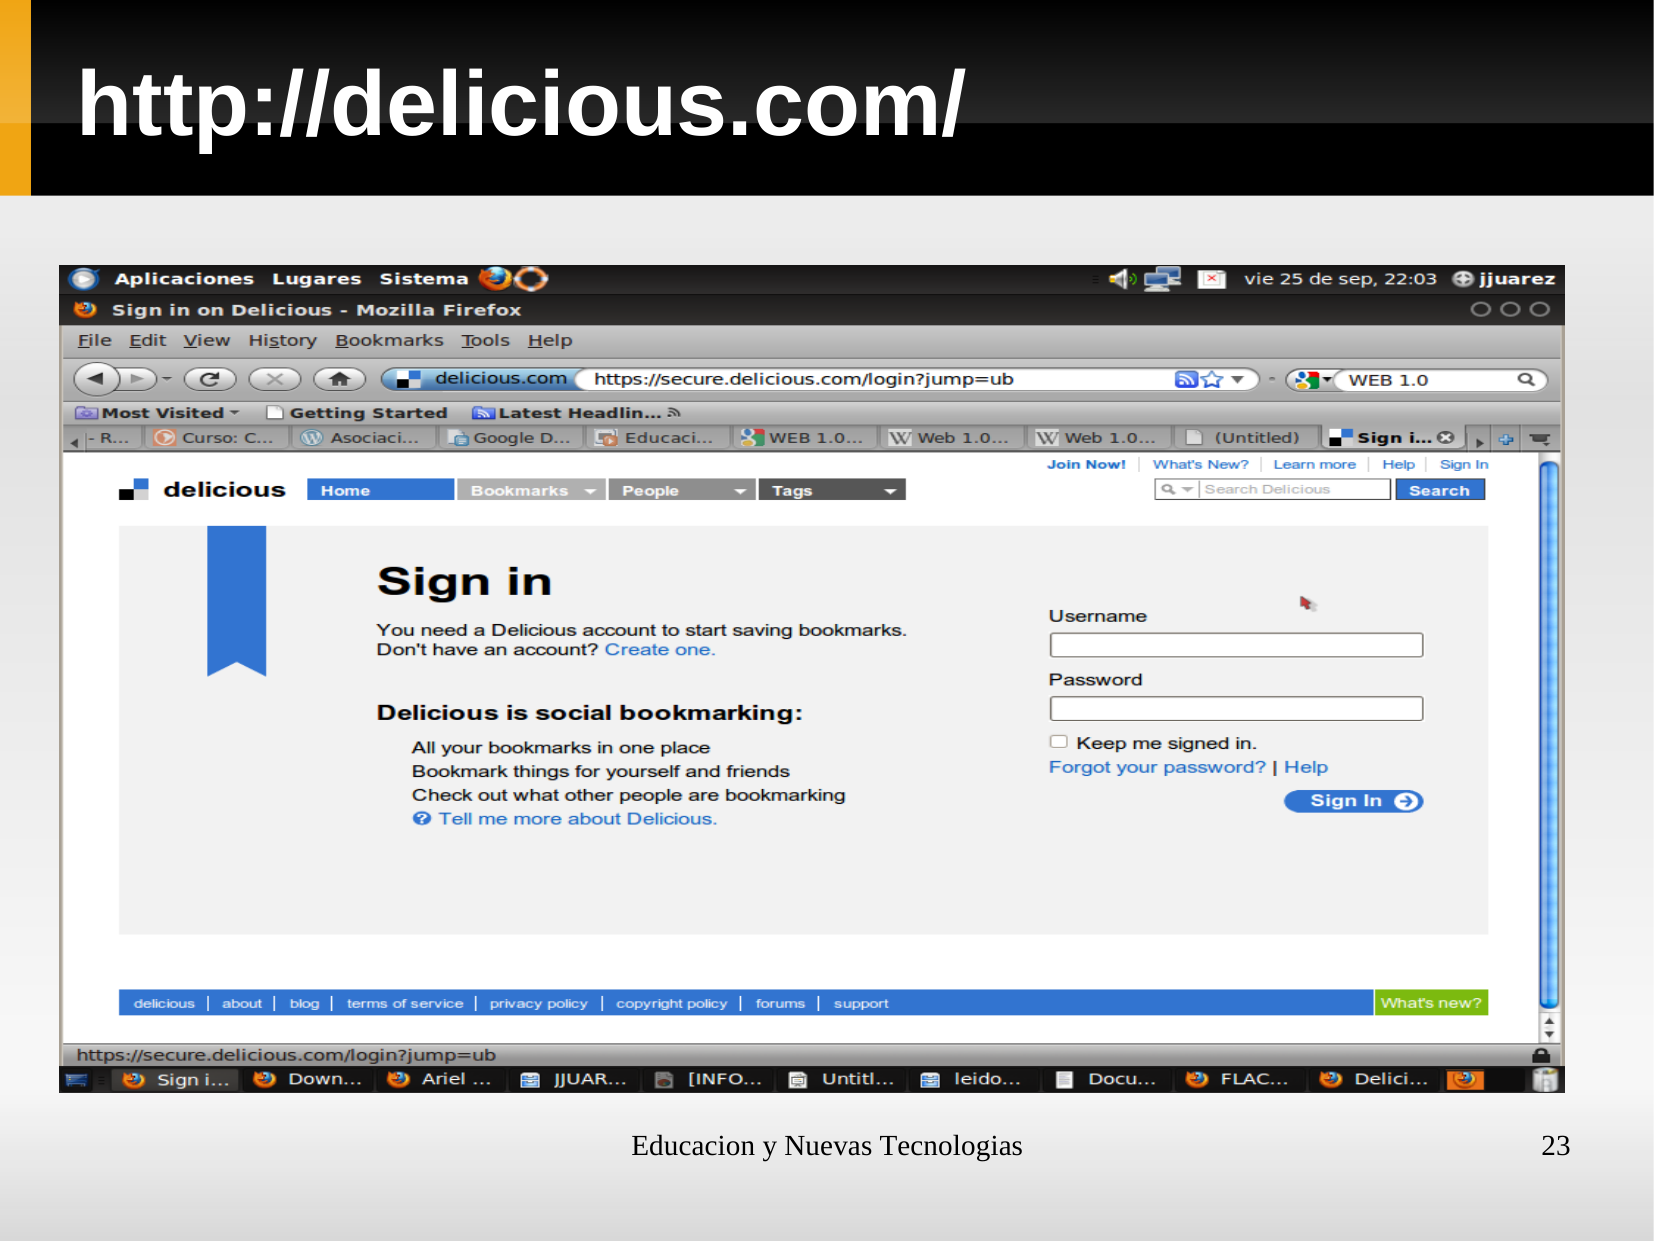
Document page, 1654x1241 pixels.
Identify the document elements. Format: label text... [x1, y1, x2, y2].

picture [0, 0, 1654, 1241]
title http://delicious.com/ [76, 0, 1565, 208]
